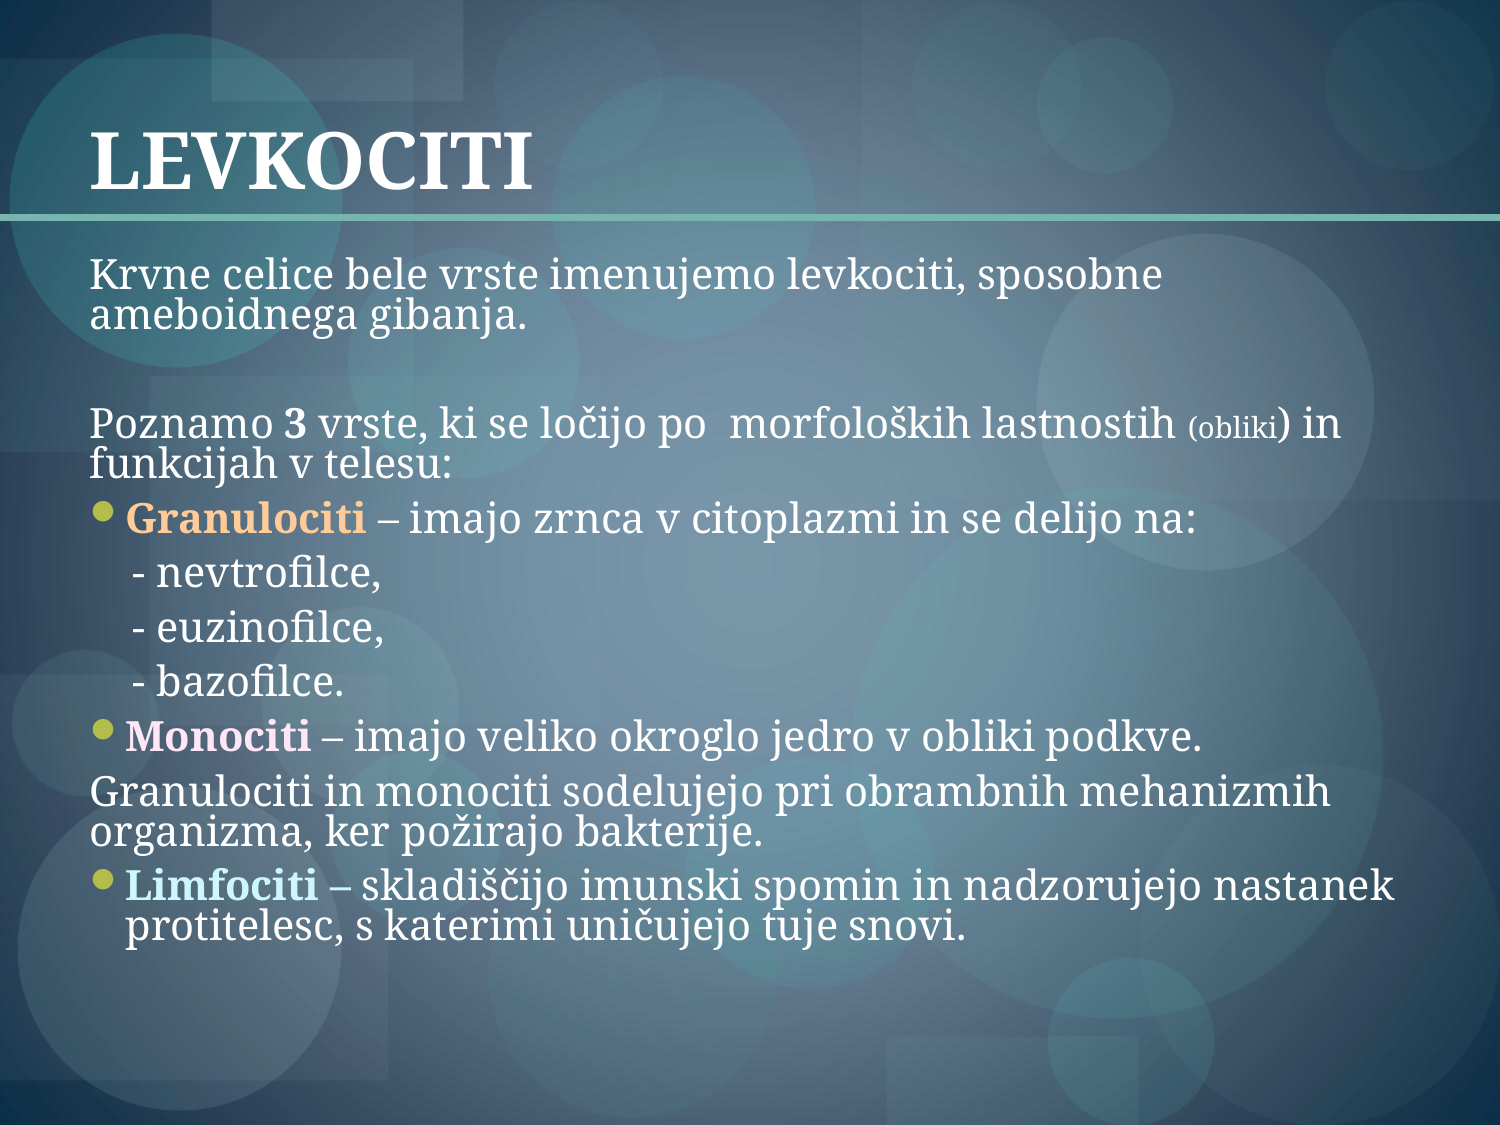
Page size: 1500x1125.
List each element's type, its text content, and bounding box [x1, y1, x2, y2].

text_box LEVKOCITI [74, 26, 1425, 214]
text_box Krvne celice bele vrste imenujemo levkociti, sposobne ameboidnega gibanja. Poznamo 3 vrste, ki se ločijo po morfoloških lastnostih (obliki) in funkcijah v telesu: Granulociti – imajo zrnca v citoplazmi in se delijo na: - nevtrofilce, - euzinofilce, - bazofilce. Monociti – imajo veliko okroglo jedro v obliki podkve. Granulociti in monociti sodelujejo pri obrambnih mehanizmih organizma, ker požirajo bakterije. Limfociti – skladiščijo imunski spomin in nadzorujejo nastanek protitelesc, s katerimi uničujejo tuje snovi. [74, 249, 1425, 1000]
picture [0, 0, 1500, 1125]
